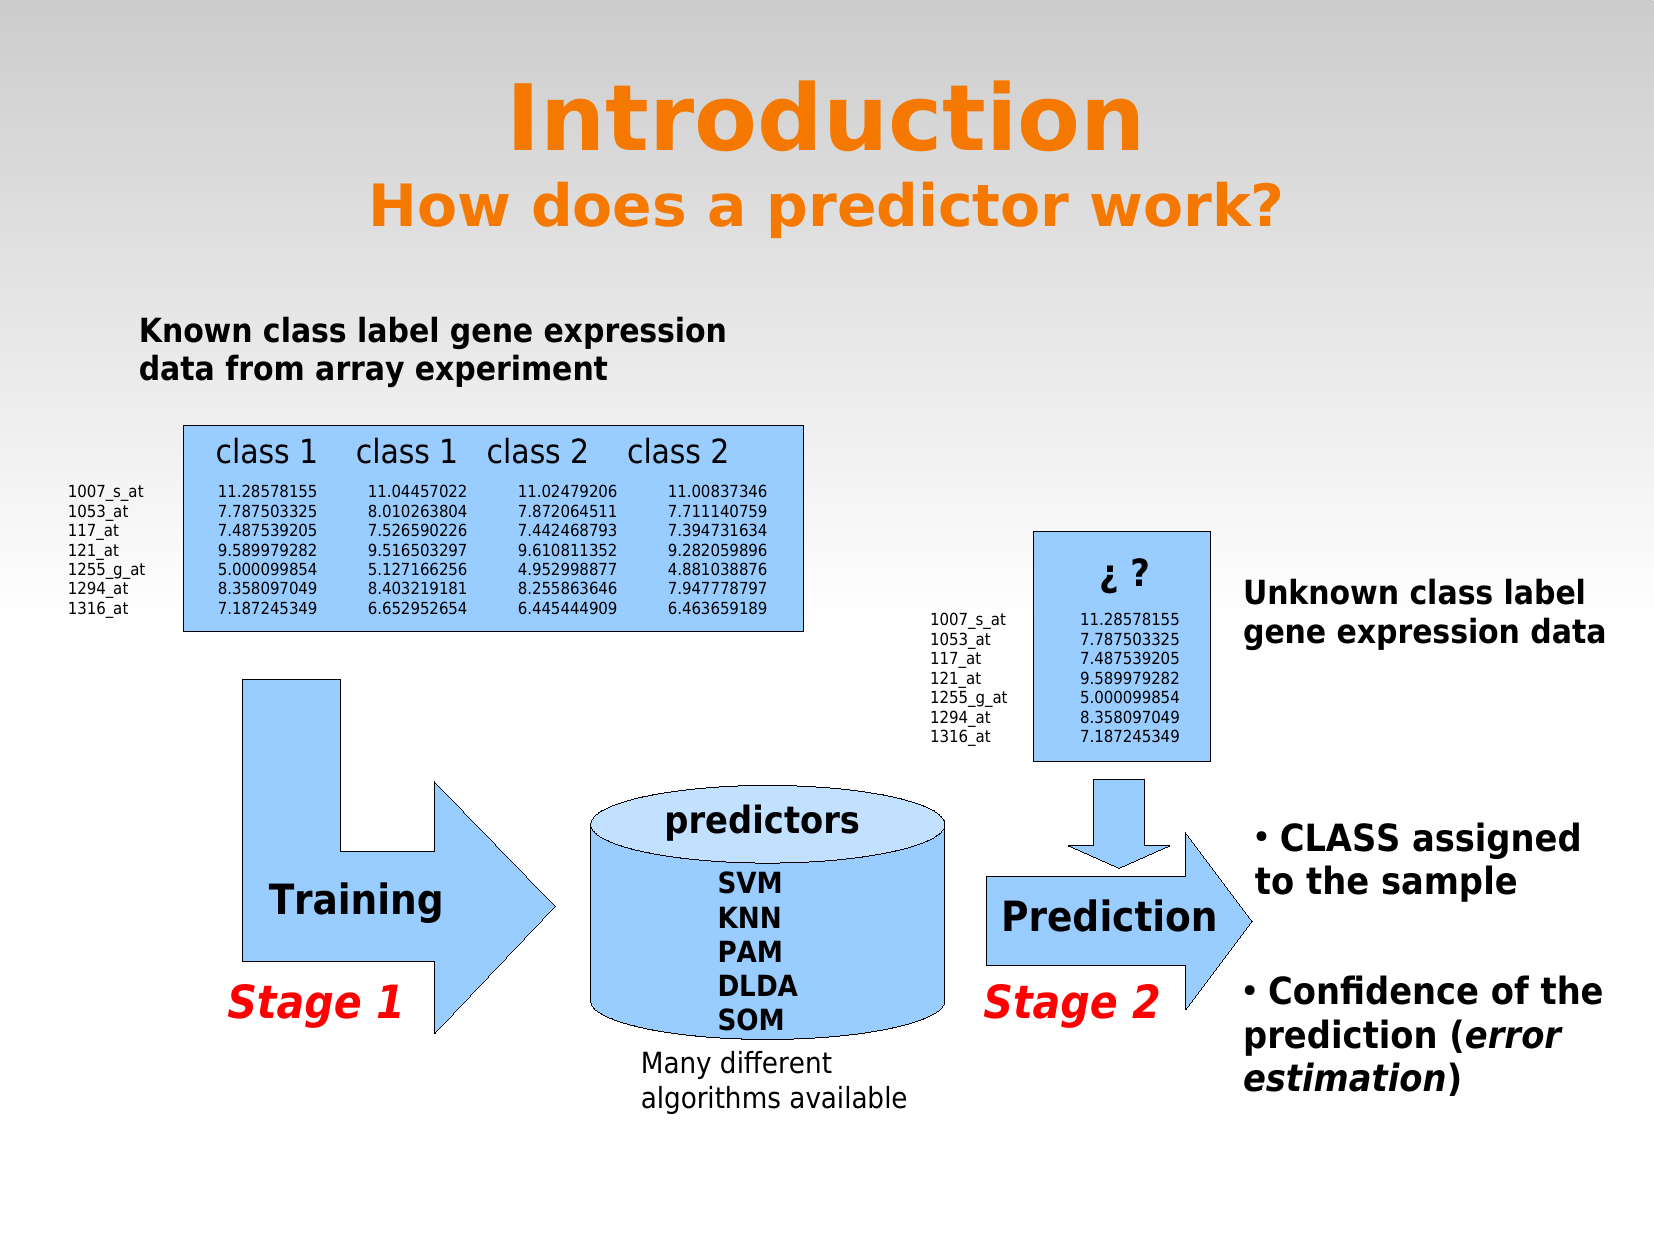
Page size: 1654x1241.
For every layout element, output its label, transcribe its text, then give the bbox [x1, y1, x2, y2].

text_box control 11.28578155 7.787503325 7.487539205 9.489979282 5.000099854 8.358097049 7.187245349 5.645994428 7.138444163 4.697298725 7.430761532 [590, 795, 900, 861]
text_box [590, 827, 702, 1037]
text_box [242, 679, 556, 1019]
text_box ¿ ? [1084, 544, 1165, 603]
text_box 1007_s_at 11.28578155 1053_at 7.787503325 117_at 7.487539205 121_at 9.589979282 1255_g_at 5.000099854 1294_at 8.358097049 1316_at 7.187245349 [915, 603, 1241, 774]
text_box Confidence of the prediction (error estimation) [1228, 962, 1642, 1109]
text_box CLASS assigned to the sample [1240, 809, 1642, 911]
text_box [851, 829, 945, 1035]
text_box Many different algorithms available [625, 1039, 981, 1123]
text_box Training [253, 868, 502, 932]
text_box [986, 832, 1225, 885]
title Introduction How does a predictor work? [82, 49, 1571, 257]
text_box predictors [649, 791, 910, 850]
text_box 1007_s_at 11.28578155 11.04457022 11.02479206 11.00837346 1053_at 7.787503325 8.010263804 7.872064511 7.711140759 117_at 7.487539205 7.526590226 7.442468793 7.394731634 121_at 9.589979282 9.516503297 9.610811352 9.282059896 1255_g_at 5.000099854 5.127166256 4.952998877 4.881038876 1294_at 8.358097049 8.403219181 8.255863646 7.947778797 1316_at 7.187245349 6.652952654 6.445444909 6.463659189 [53, 474, 810, 626]
text_box [183, 425, 200, 474]
text_box Unknown class label gene expression data [1228, 566, 1636, 659]
text_box [183, 626, 804, 632]
text_box [986, 950, 1231, 984]
text_box Stage 1 [212, 968, 449, 1037]
text_box class 1 class 1 class 2 class 2 [200, 425, 821, 479]
text_box SVM KNN PAM DLDA SOM [702, 859, 851, 1039]
text_box Prediction [986, 885, 1258, 950]
text_box [1068, 779, 1170, 869]
text_box [1033, 531, 1211, 603]
text_box Stage 2 [968, 968, 1205, 1037]
text_box Known class label gene expression data from array experiment [124, 303, 975, 396]
